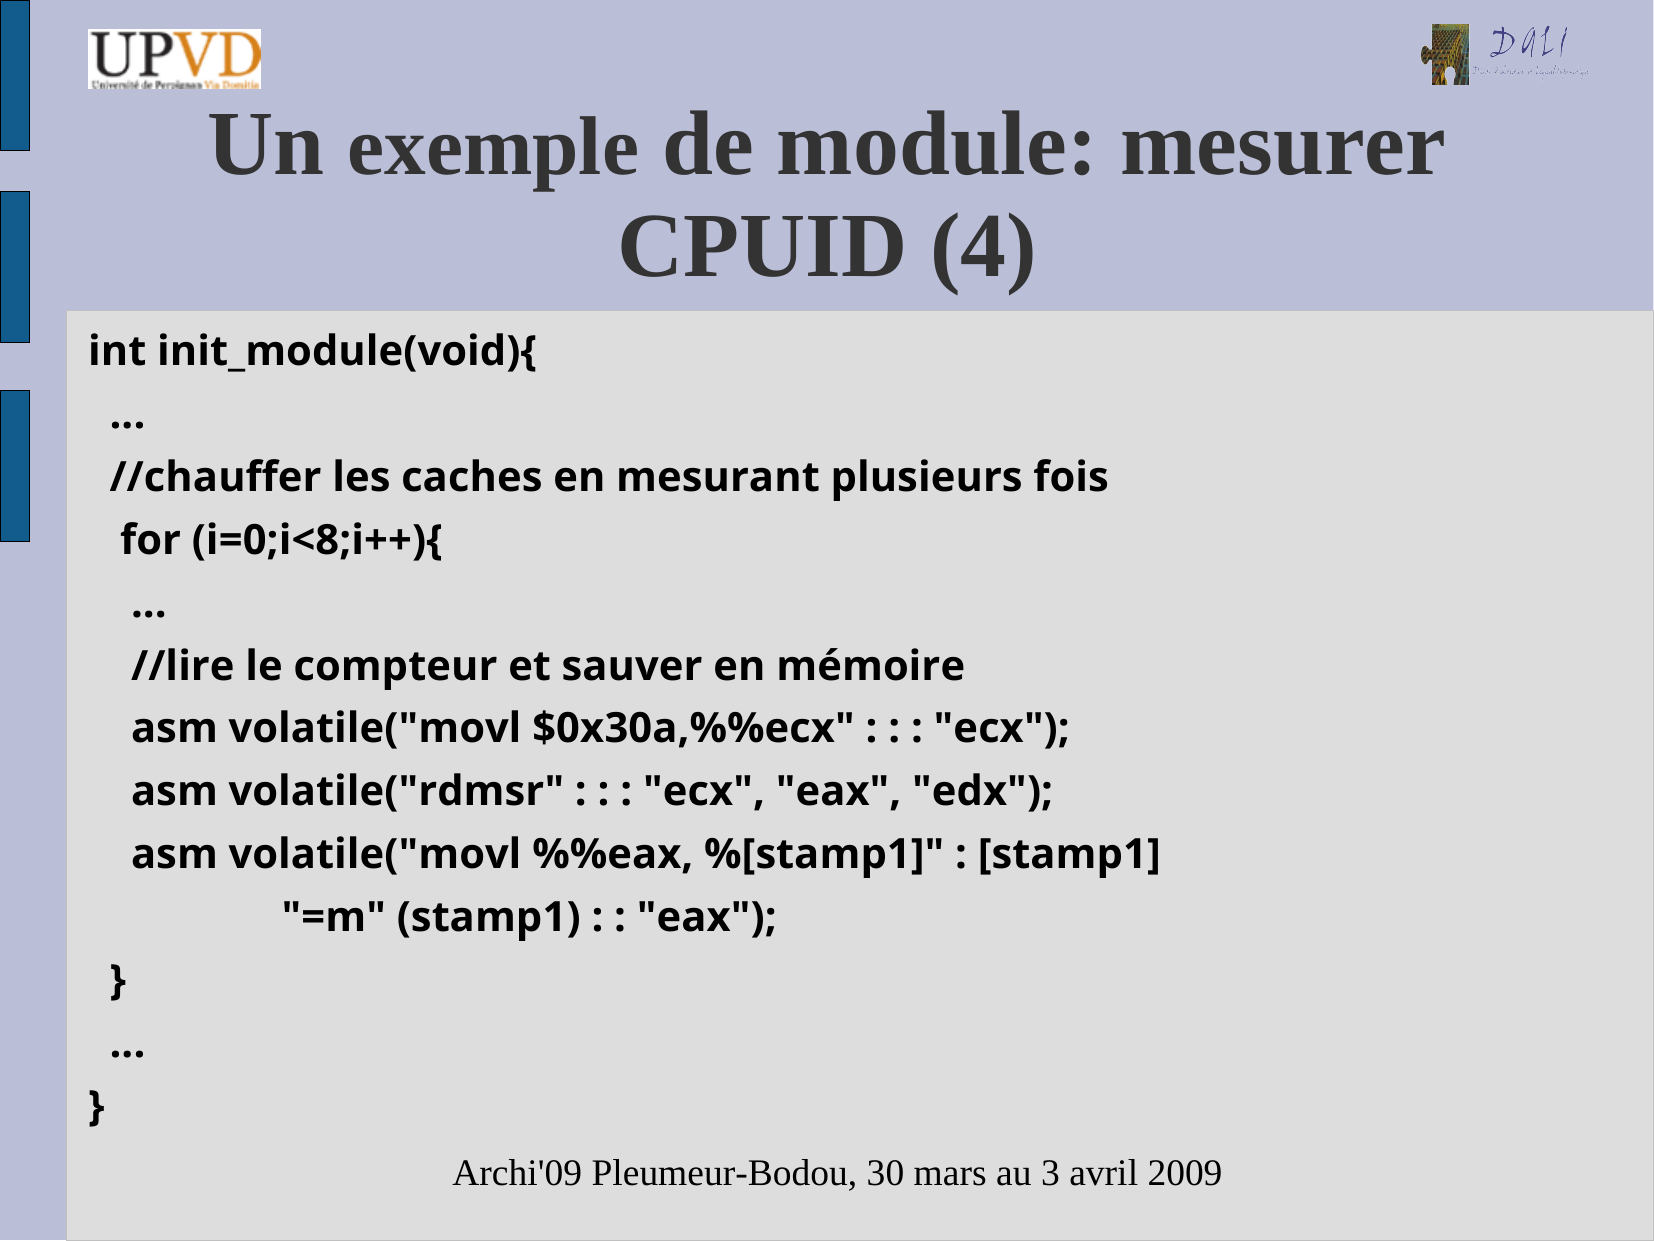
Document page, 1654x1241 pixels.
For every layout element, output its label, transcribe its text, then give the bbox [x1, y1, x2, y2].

title Un exemple de module: mesurer CPUID (4) [121, 91, 1534, 299]
list int init_module(void){ ... //chauffer les caches en mesurant plusieurs fois for (i=0;i<8;i++){ ... //lire le compteur et sauver en mémoire asm volatile("movl $0x30a,%%ecx" : : : "ecx"); asm volatile("rdmsr" : : : "ecx", "eax", "edx"); asm volatile("movl %%eax, %[stamp1]" : [stamp1] "=m" (stamp1) : : "eax"); } ... } [88, 320, 1563, 1126]
picture [88, 29, 261, 89]
picture [1420, 24, 1593, 85]
text_box Archi'09 Pleumeur-Bodou, 30 mars au 3 avril 2009 [452, 1151, 1226, 1204]
